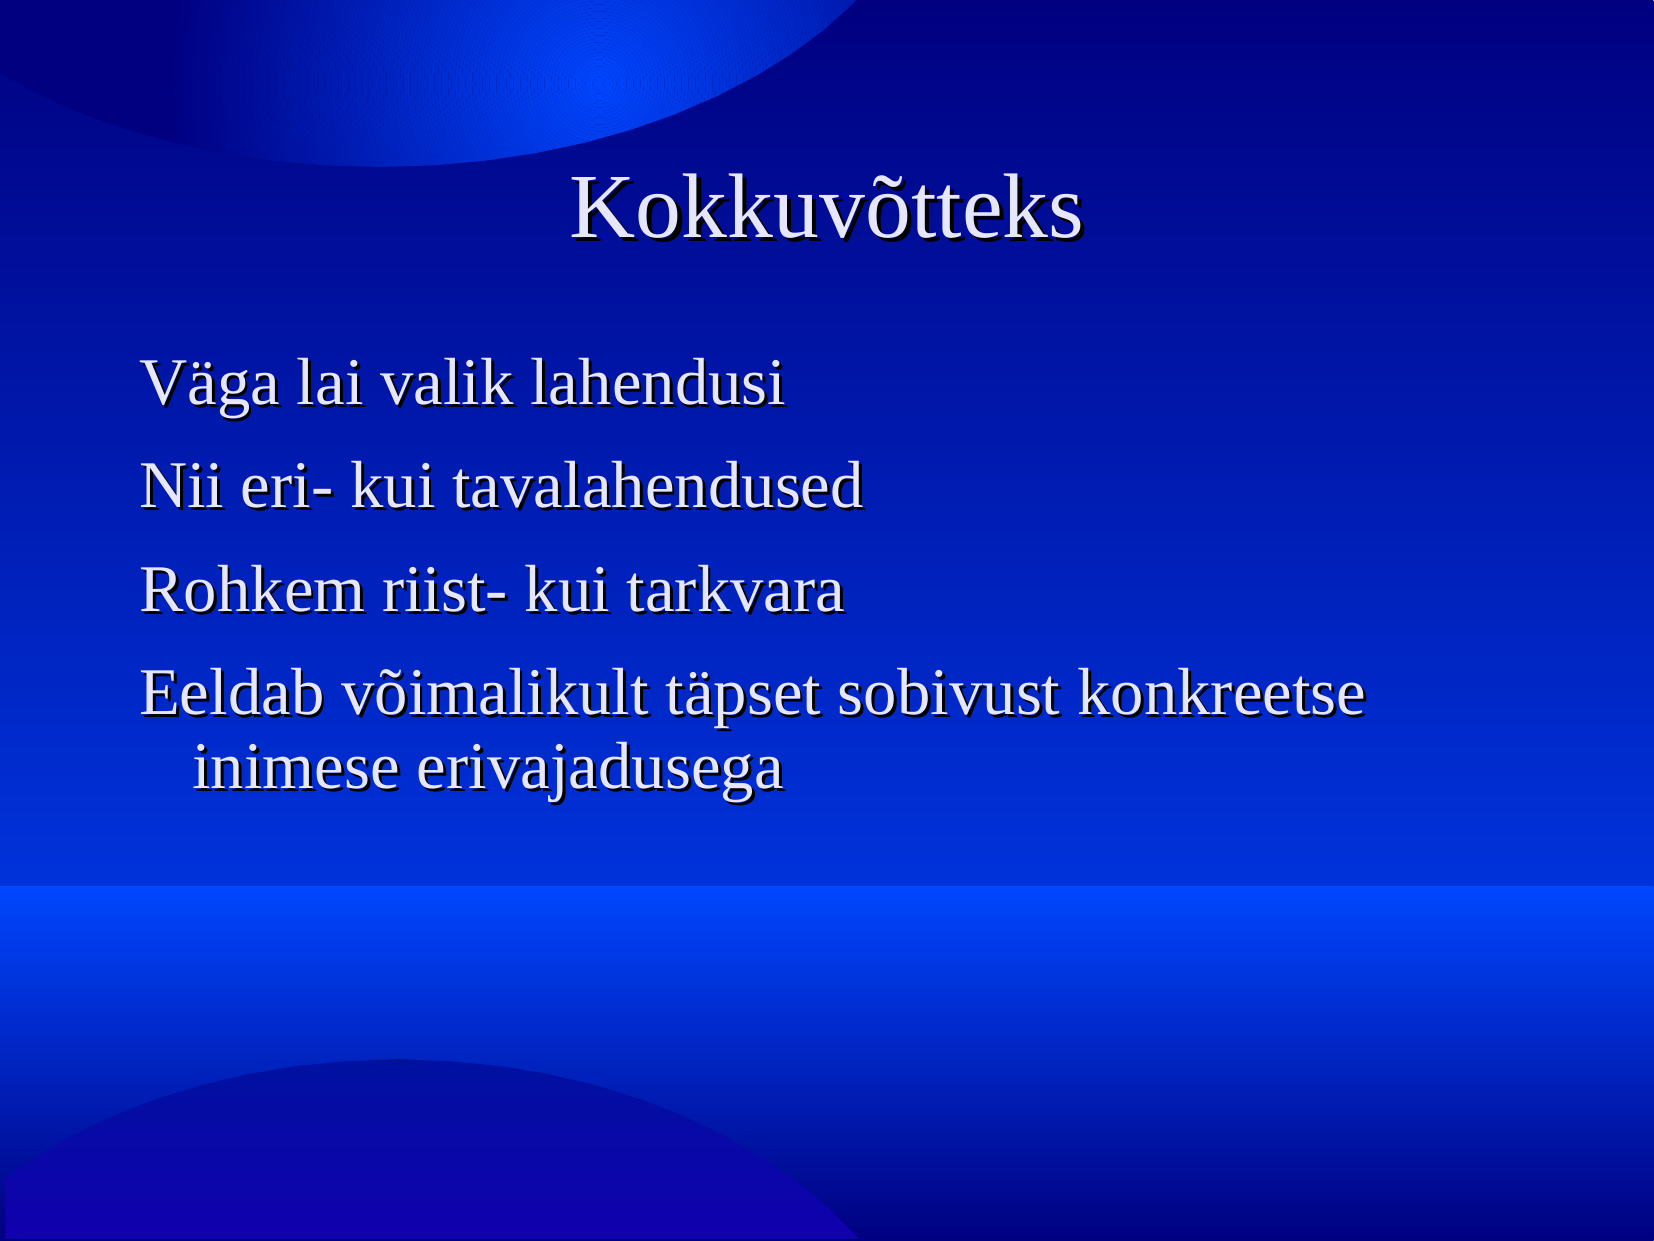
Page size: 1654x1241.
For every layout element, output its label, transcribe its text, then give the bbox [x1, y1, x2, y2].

title Kokkuvõtteks [121, 102, 1534, 311]
list Väga lai valik lahendusi Nii eri- kui tavalahendused Rohkem riist- kui tarkvara Eeldab võimalikult täpset sobivust konkreetse inimese erivajadusega [121, 344, 1534, 1127]
